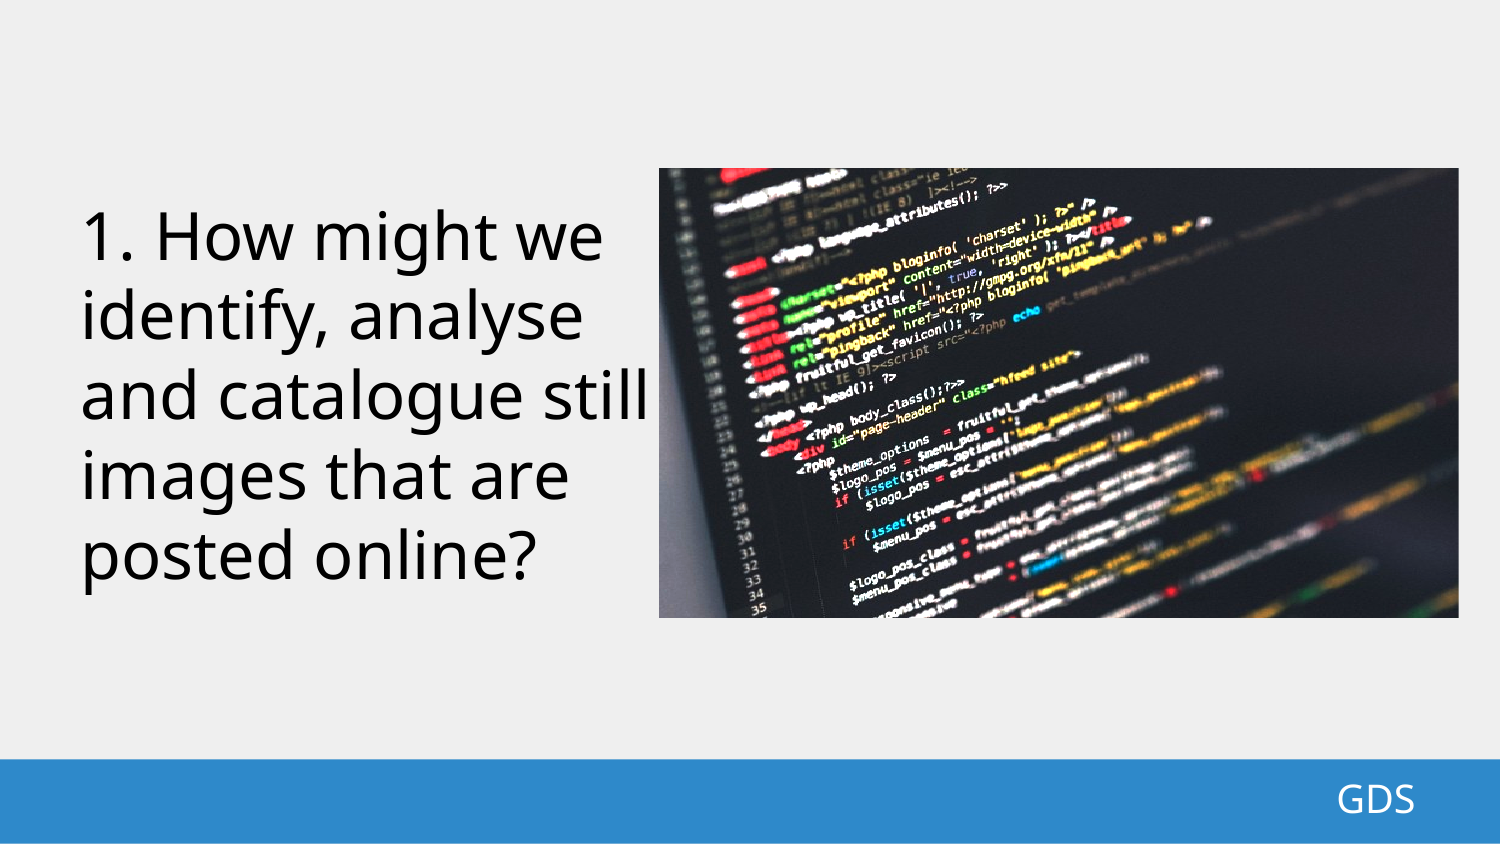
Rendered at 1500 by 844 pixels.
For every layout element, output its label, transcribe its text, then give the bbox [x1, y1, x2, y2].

picture [694, 168, 1459, 618]
text_box 1. How might we identify, analyse and catalogue still images that are posted online? [77, 95, 694, 691]
